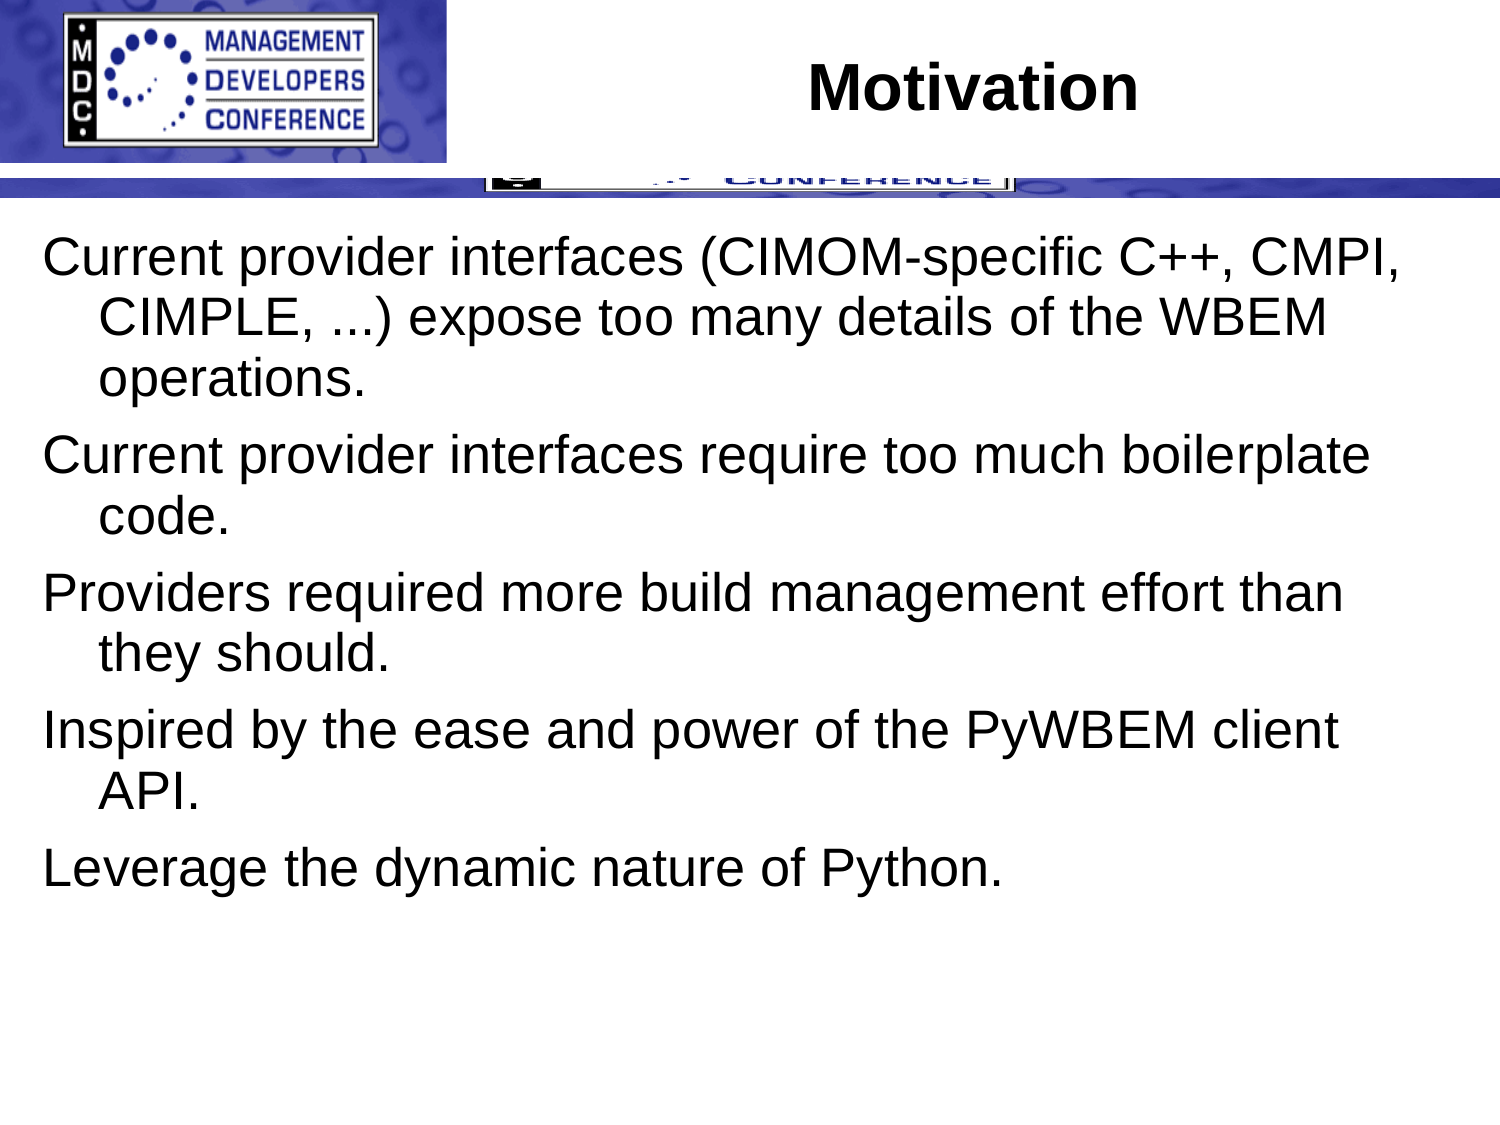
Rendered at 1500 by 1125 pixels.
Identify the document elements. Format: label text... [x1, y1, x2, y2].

list Current provider interfaces (CIMOM-specific C++, CMPI, CIMPLE, ...) expose too many details of the WBEM operations. Current provider interfaces require too much boilerplate code. Providers required more build management effort than they should. Inspired by the ease and power of the PyWBEM client API. Leverage the dynamic nature of Python. [42, 226, 1433, 1067]
title Motivation [447, 7, 1500, 169]
picture [0, 0, 447, 163]
picture [0, 178, 1500, 198]
